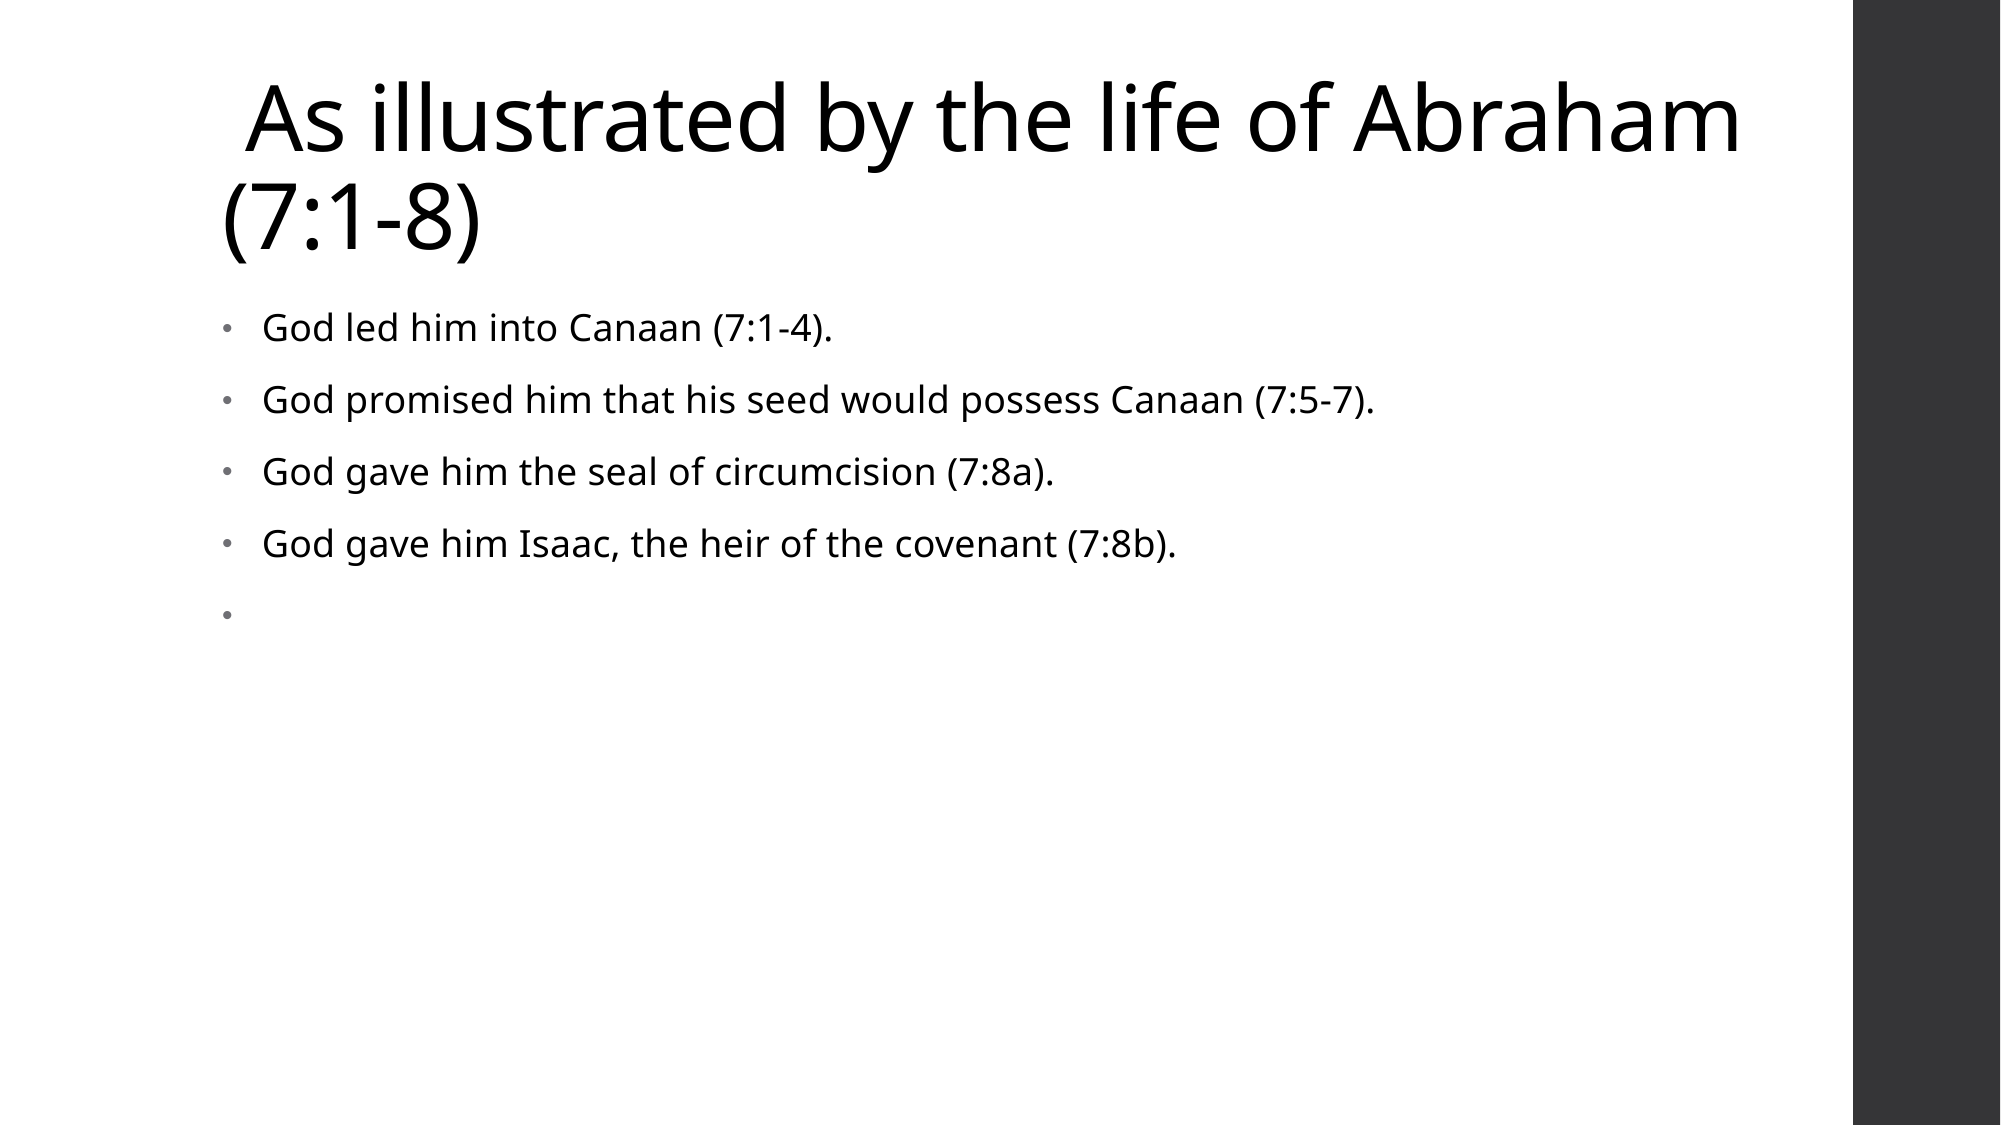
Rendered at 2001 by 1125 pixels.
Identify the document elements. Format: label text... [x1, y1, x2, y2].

list God led him into Canaan (7:1-4). God promised him that his seed would possess Canaan (7:5-7). God gave him the seal of circumcision (7:8a). God gave him Isaac, the heir of the covenant (7:8b). [206, 299, 1617, 1014]
title As illustrated by the life of Abraham (7:1-8) [206, 60, 1797, 278]
